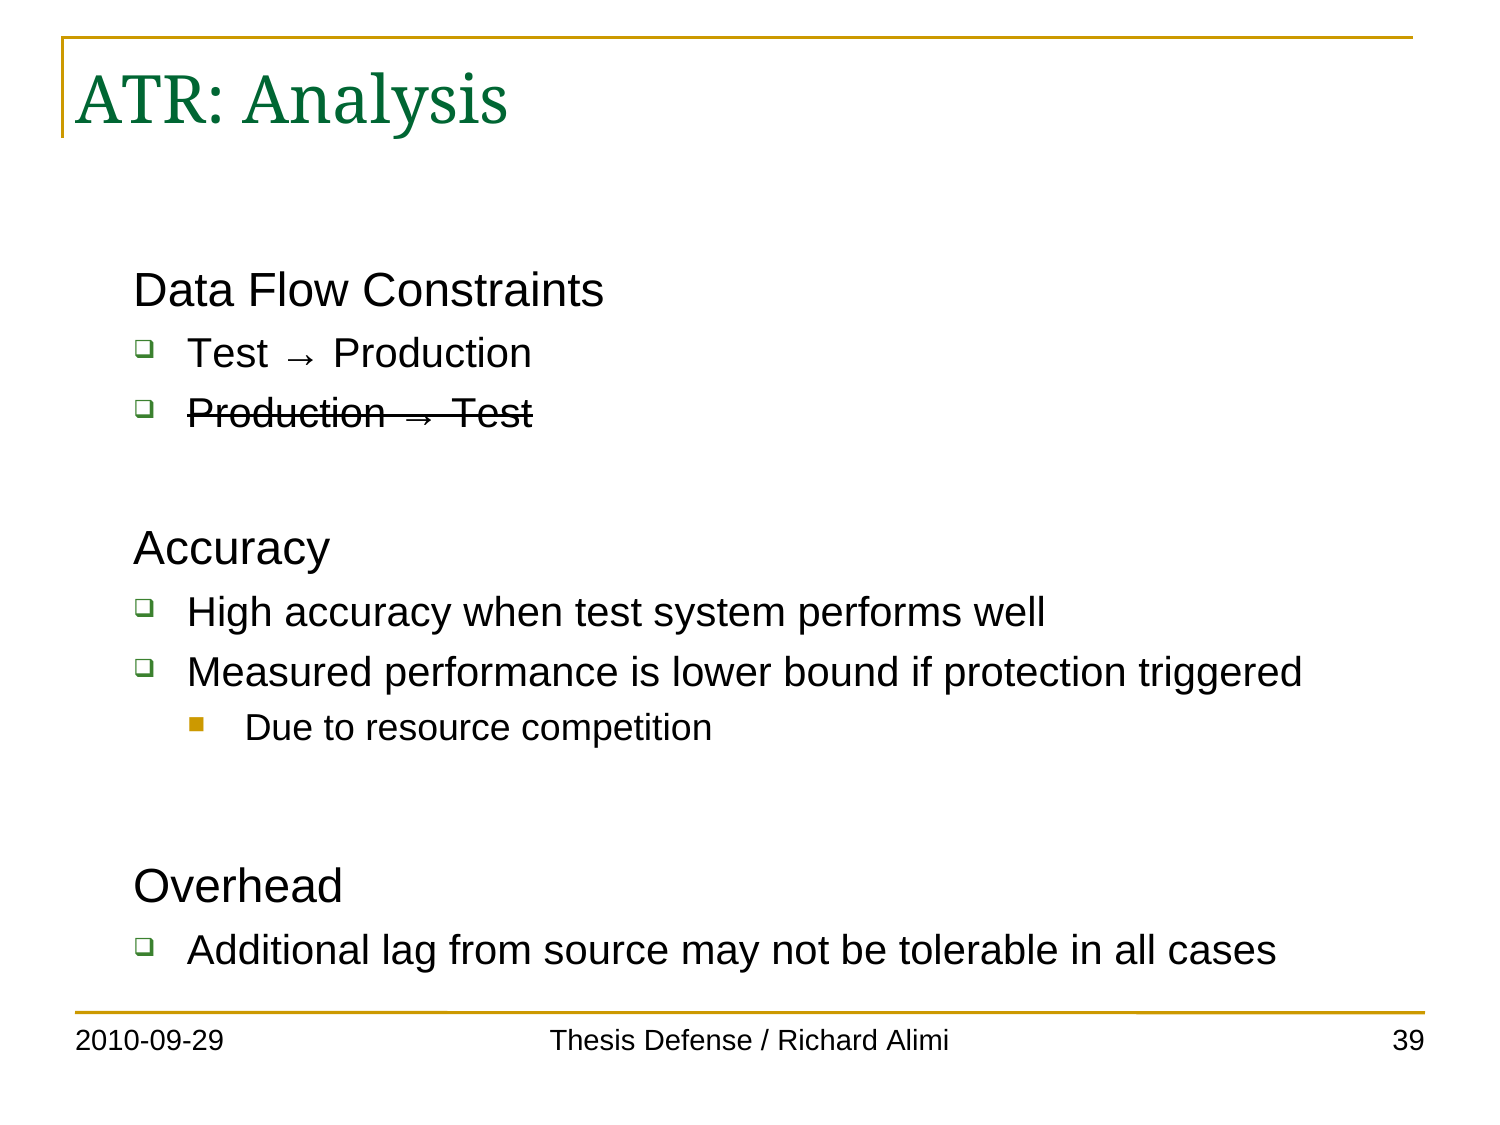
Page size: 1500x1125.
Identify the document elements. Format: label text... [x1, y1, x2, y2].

title ATR: Analysis [75, 45, 1425, 151]
list Data Flow Constraints Test → Production Production → Test Accuracy High accuracy when test system performs well Measured performance is lower bound if protection triggered Due to resource competition Overhead Additional lag from source may not be tolerable in all cases [77, 262, 1425, 1006]
